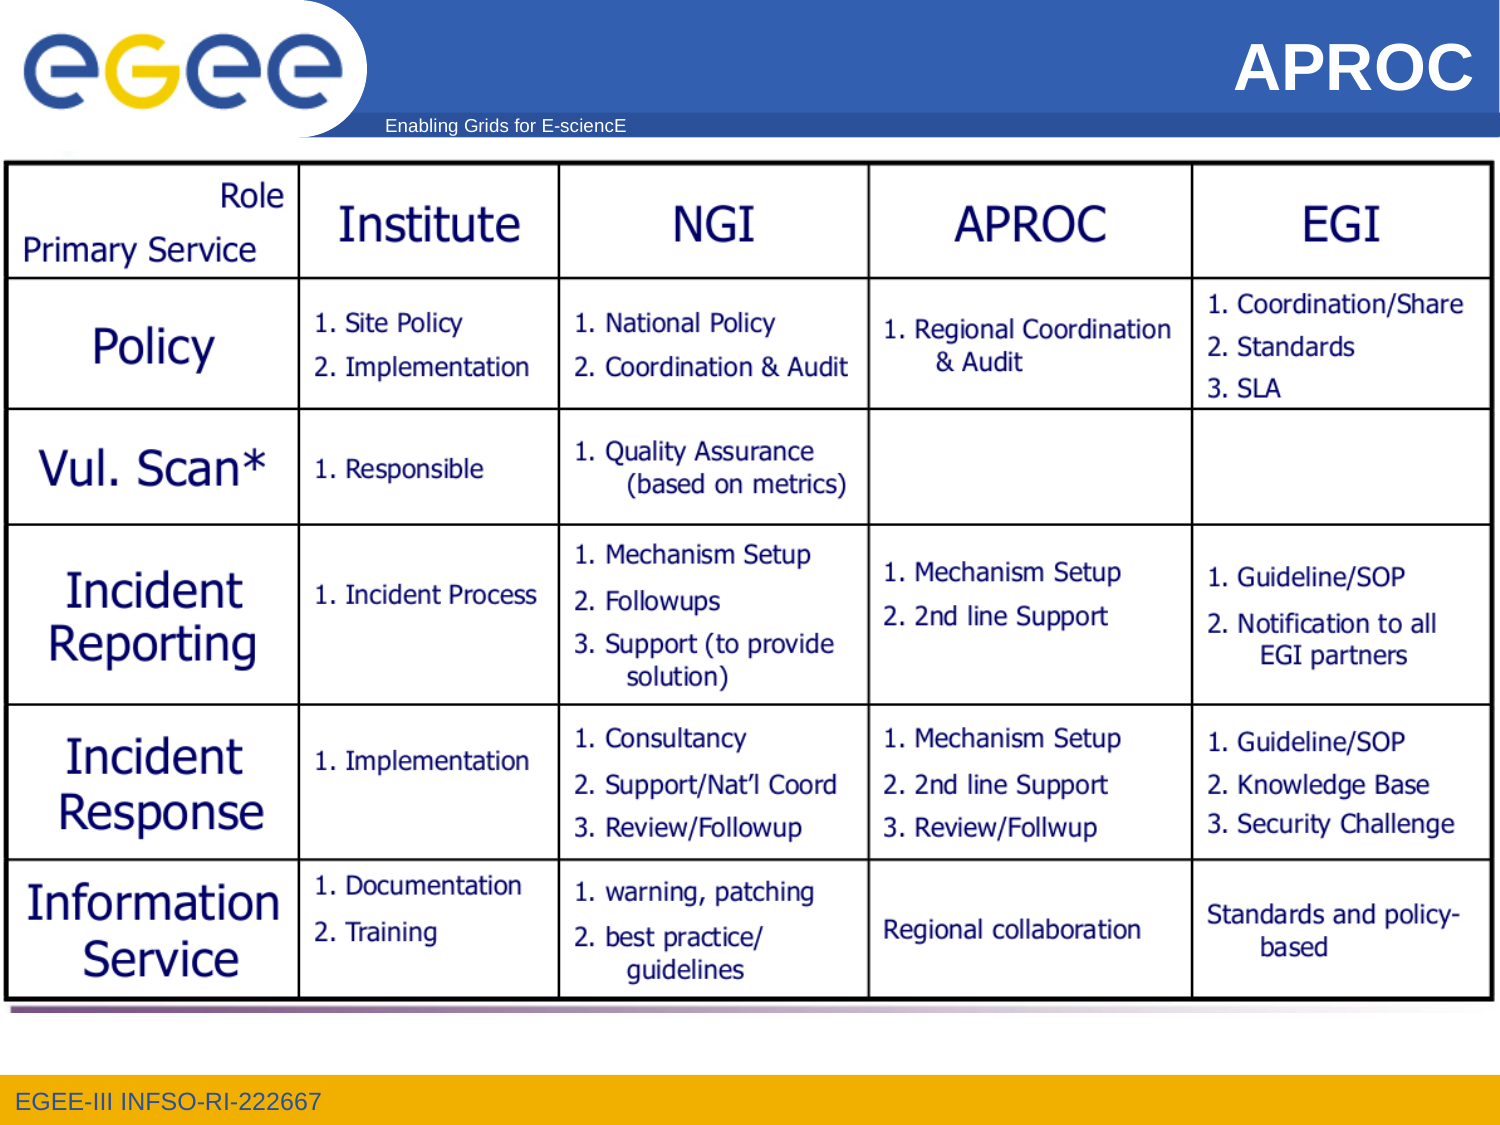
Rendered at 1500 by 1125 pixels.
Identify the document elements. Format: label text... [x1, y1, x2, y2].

picture [18, 30, 349, 112]
title APROC [369, 10, 1475, 124]
picture [0, 151, 1500, 1013]
